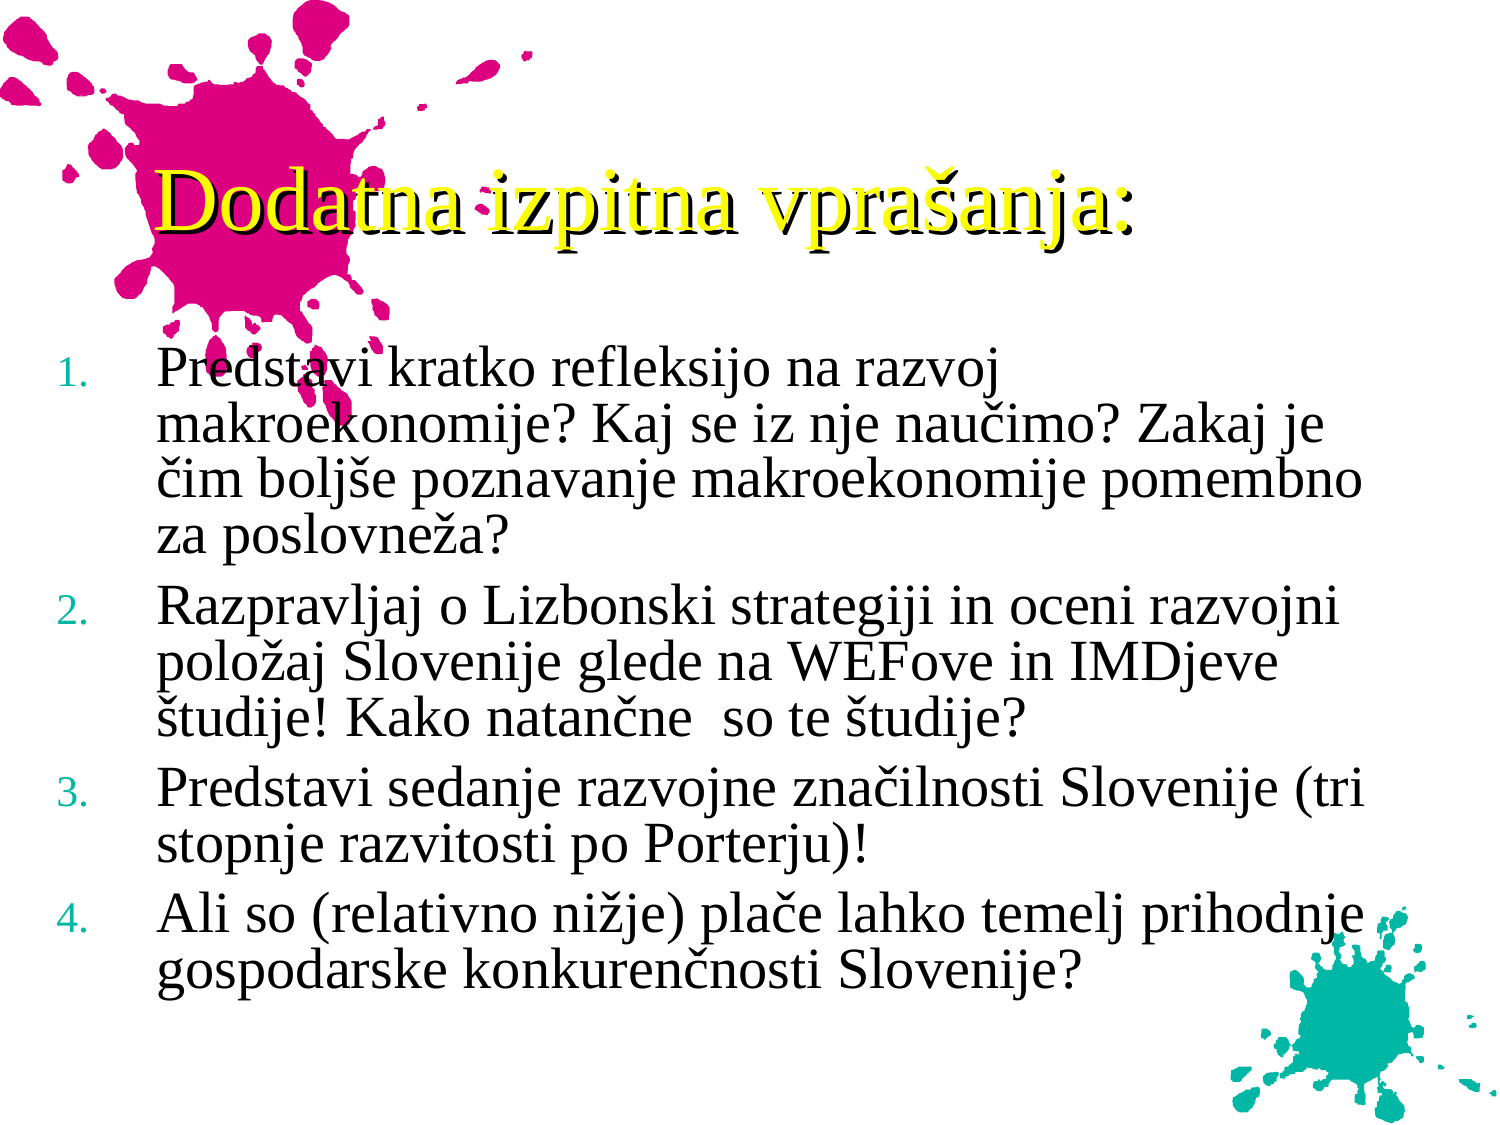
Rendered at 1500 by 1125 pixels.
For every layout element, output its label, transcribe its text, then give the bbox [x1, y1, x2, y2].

list Predstavi kratko refleksijo na razvoj makroekonomije? Kaj se iz nje naučimo? Zakaj je čim boljše poznavanje makroekonomije pomembno za poslovneža? Razpravljaj o Lizbonski strategiji in oceni razvojni položaj Slovenije glede na WEFove in IMDjeve študije! Kako natančne so te študije? Predstavi sedanje razvojne značilnosti Slovenije (tri stopnje razvitosti po Porterju)! Ali so (relativno nižje) plače lahko temelj prihodnje gospodarske konkurenčnosti Slovenije? [41, 269, 1413, 1070]
title Dodatna izpitna vprašanja: [137, 99, 1413, 269]
